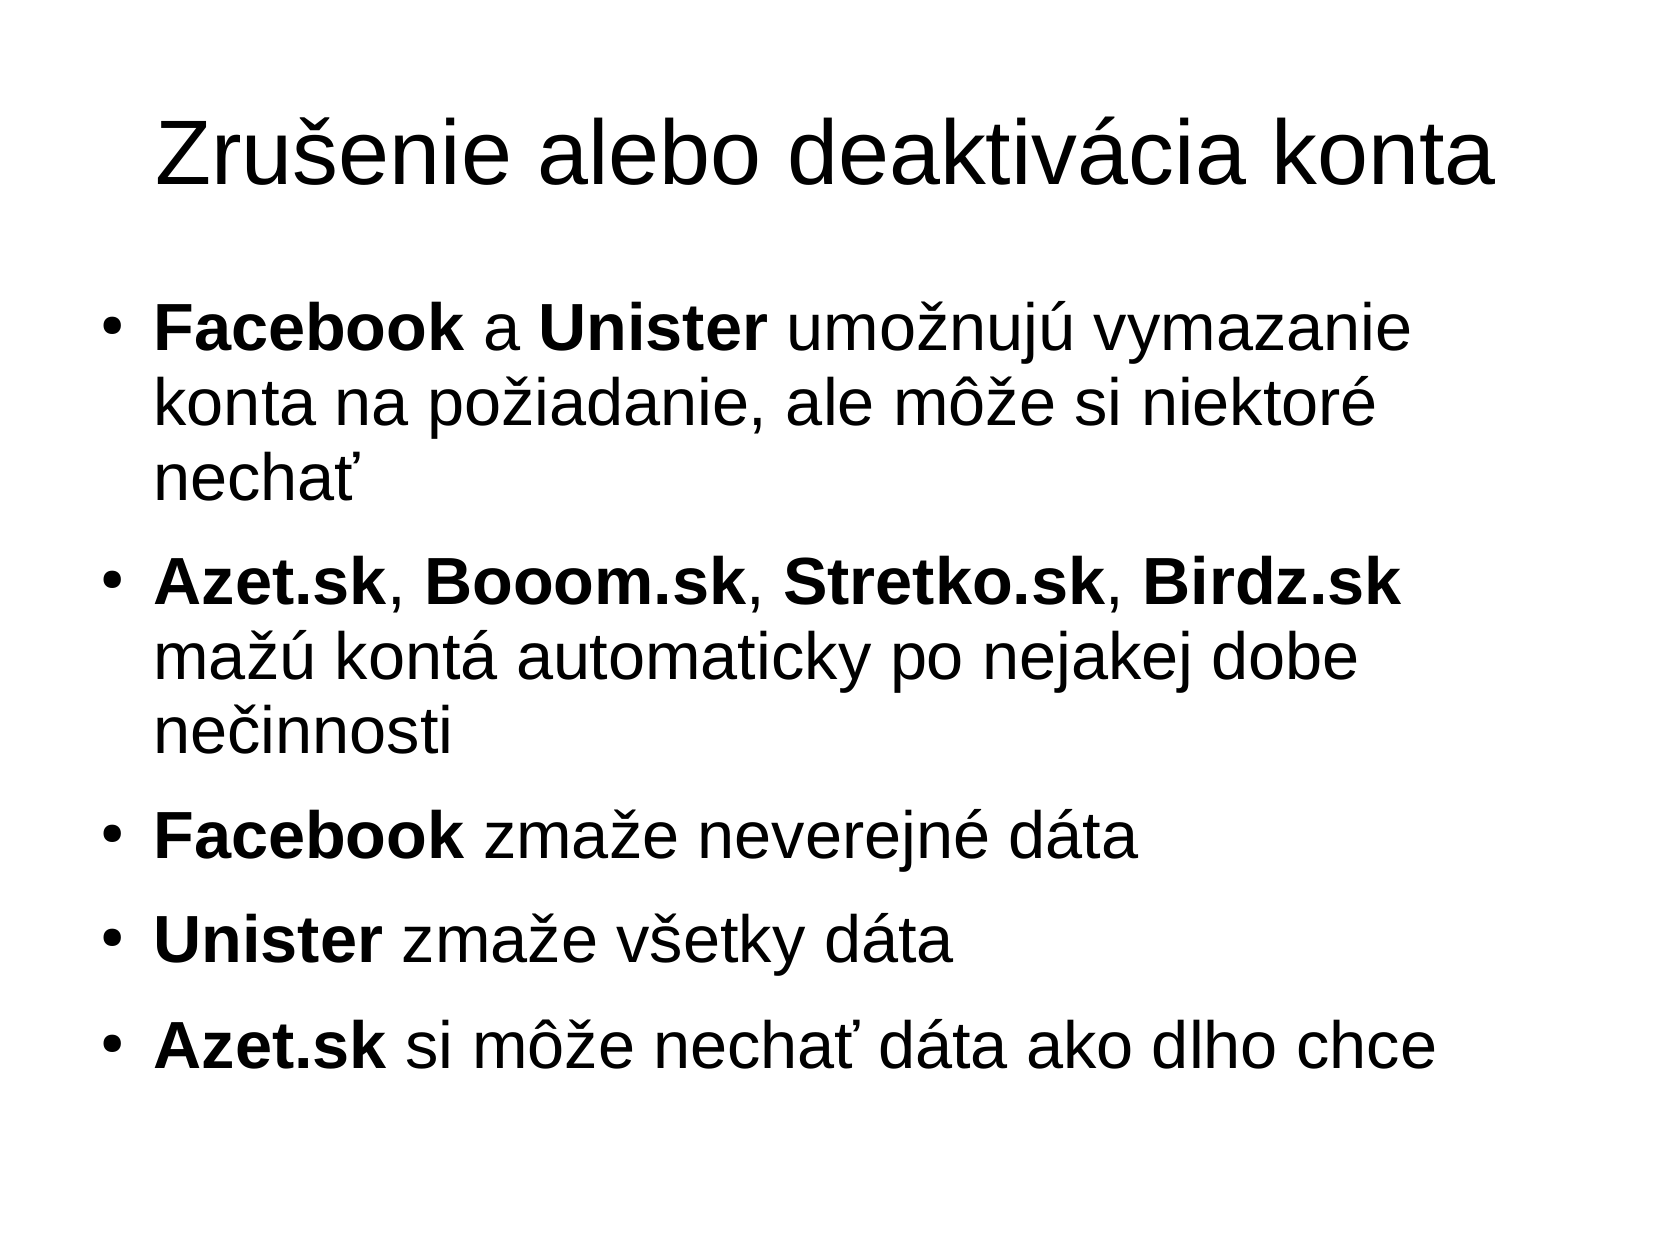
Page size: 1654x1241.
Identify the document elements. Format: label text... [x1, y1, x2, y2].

list Facebook a Unister umožnujú vymazanie konta na požiadanie, ale môže si niektoré nechať Azet.sk, Booom.sk, Stretko.sk, Birdz.sk mažú kontá automaticky po nejakej dobe nečinnosti Facebook zmaže neverejné dáta Unister zmaže všetky dáta Azet.sk si môže nechať dáta ako dlho chce﻿ [82, 290, 1571, 1094]
title Zrušenie alebo deaktivácia konta [82, 56, 1571, 250]
